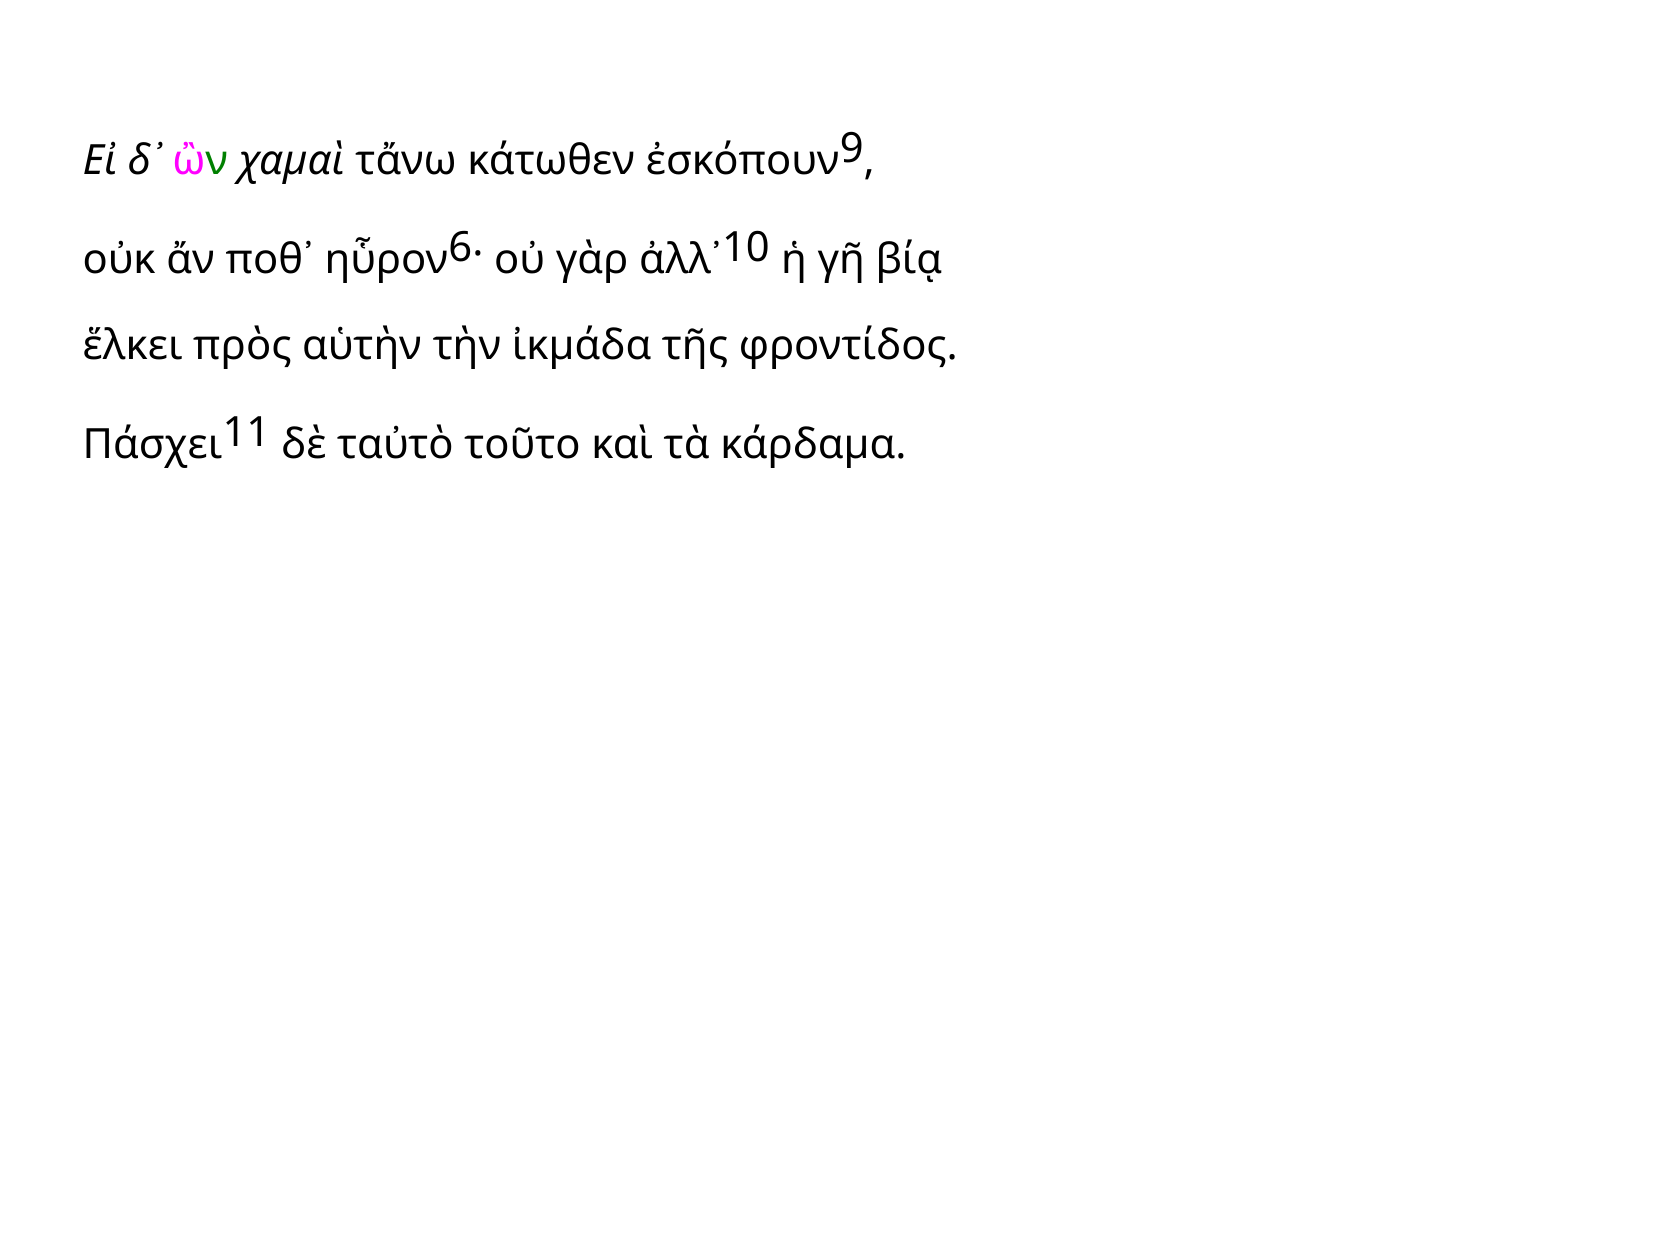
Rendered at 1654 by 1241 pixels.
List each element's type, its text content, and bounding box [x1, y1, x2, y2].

list Εἰ δ᾿ ὢν χαμαὶ τἄνω κάτωθεν ἐσκόπουν9, οὐκ ἄν ποθ᾿ ηὗρον6· οὐ γὰρ ἀλλ᾿10 ἡ γῆ βίᾳ ἕλκει πρὸς αὑτὴν τὴν ἰκμάδα τῆς φροντίδος. Πάσχει11 δὲ ταὐτὸ τοῦτο καὶ τὰ κάρδαμα. [82, 118, 1571, 1121]
